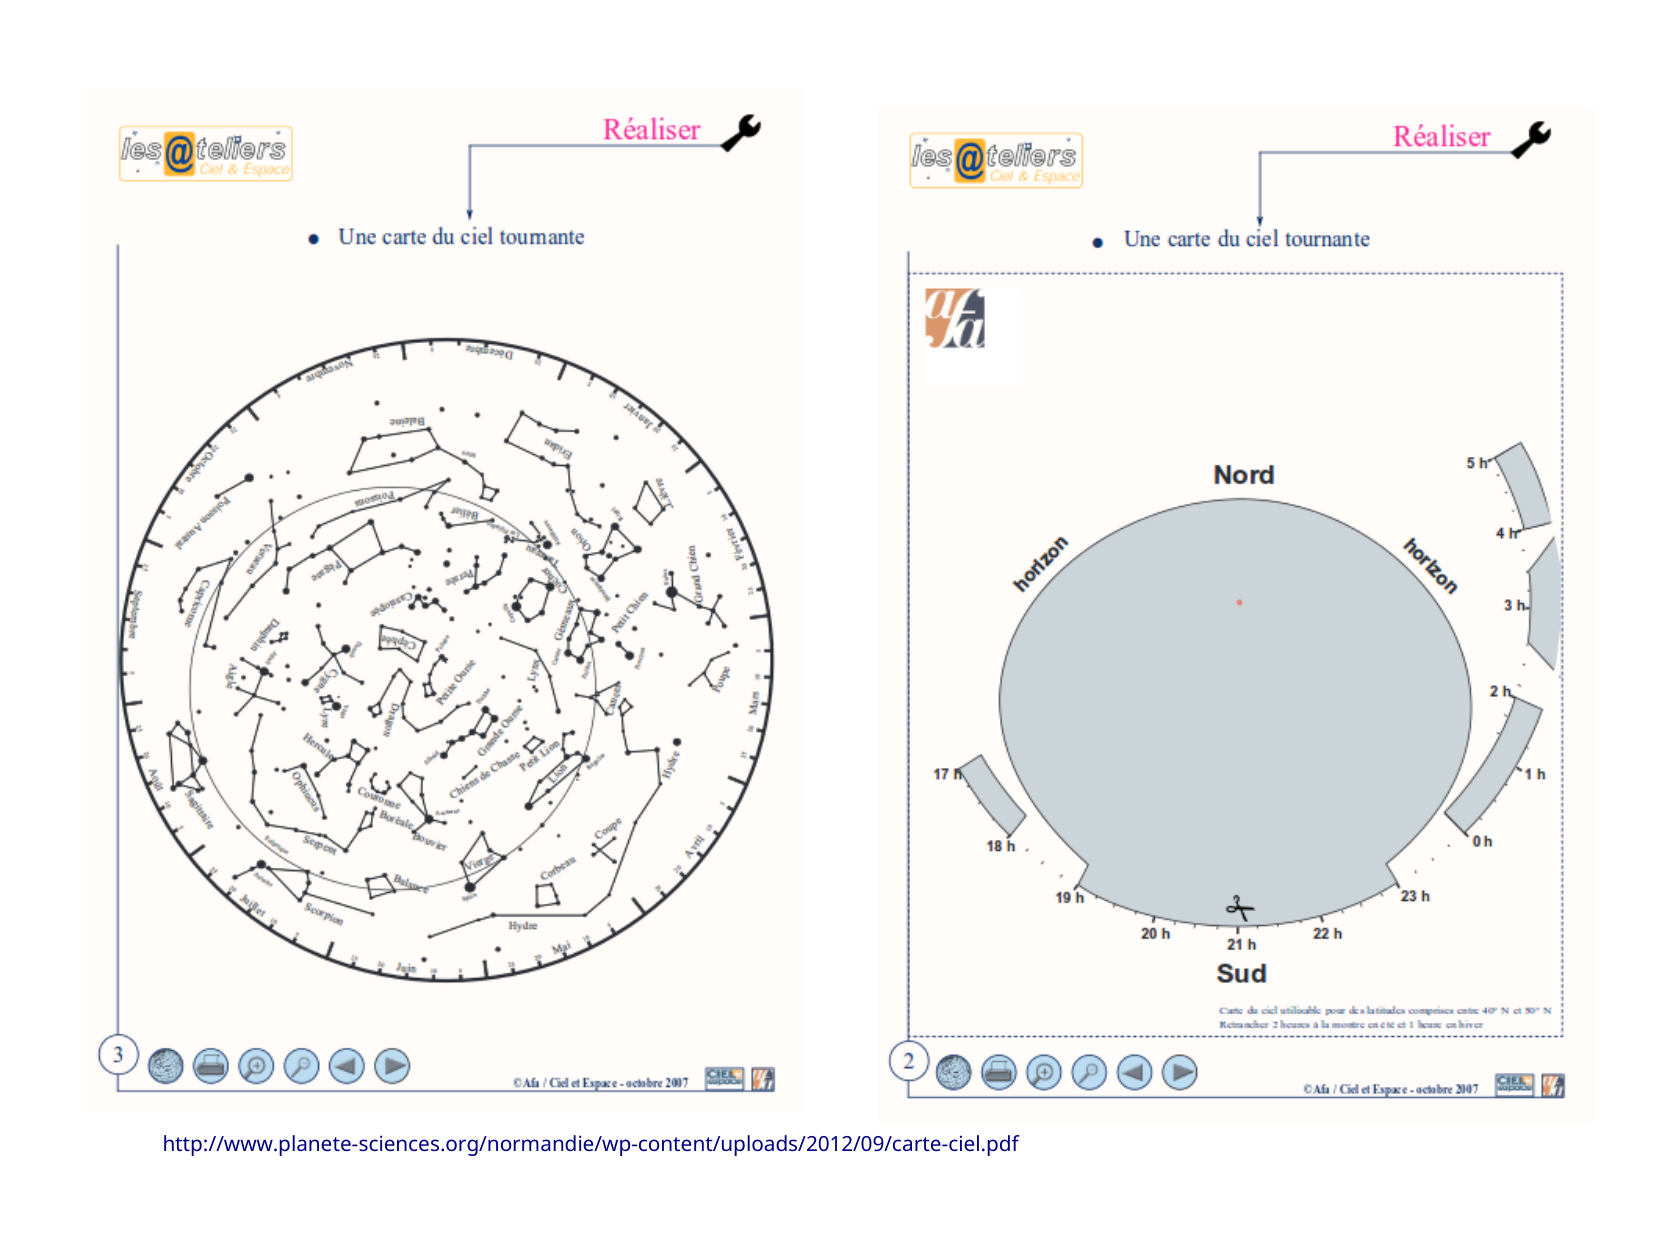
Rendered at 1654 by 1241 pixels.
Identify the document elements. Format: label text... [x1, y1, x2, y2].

text_box http://www.planete-sciences.org/normandie/wp-content/uploads/2012/09/carte-ciel.pdf [147, 1122, 1565, 1162]
picture [877, 109, 1595, 1123]
picture [88, 88, 805, 1111]
